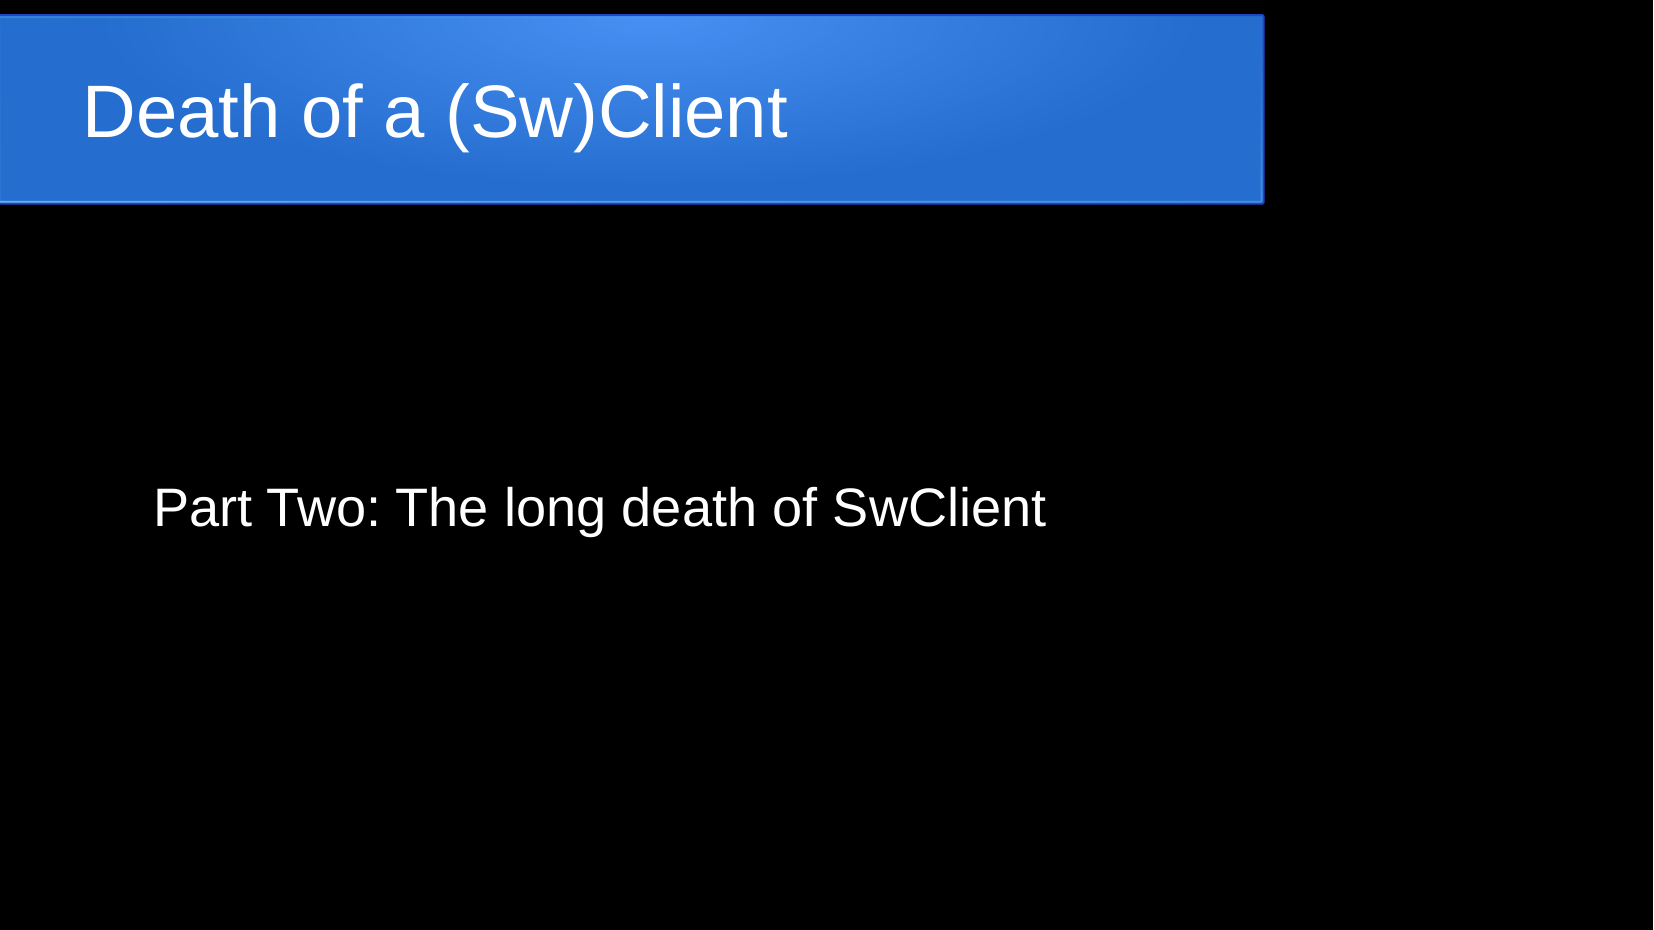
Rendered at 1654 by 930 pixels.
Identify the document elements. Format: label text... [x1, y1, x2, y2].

list Part Two: The long death of SwClient [82, 224, 1571, 764]
title Death of a (Sw)Client [82, 35, 1234, 189]
